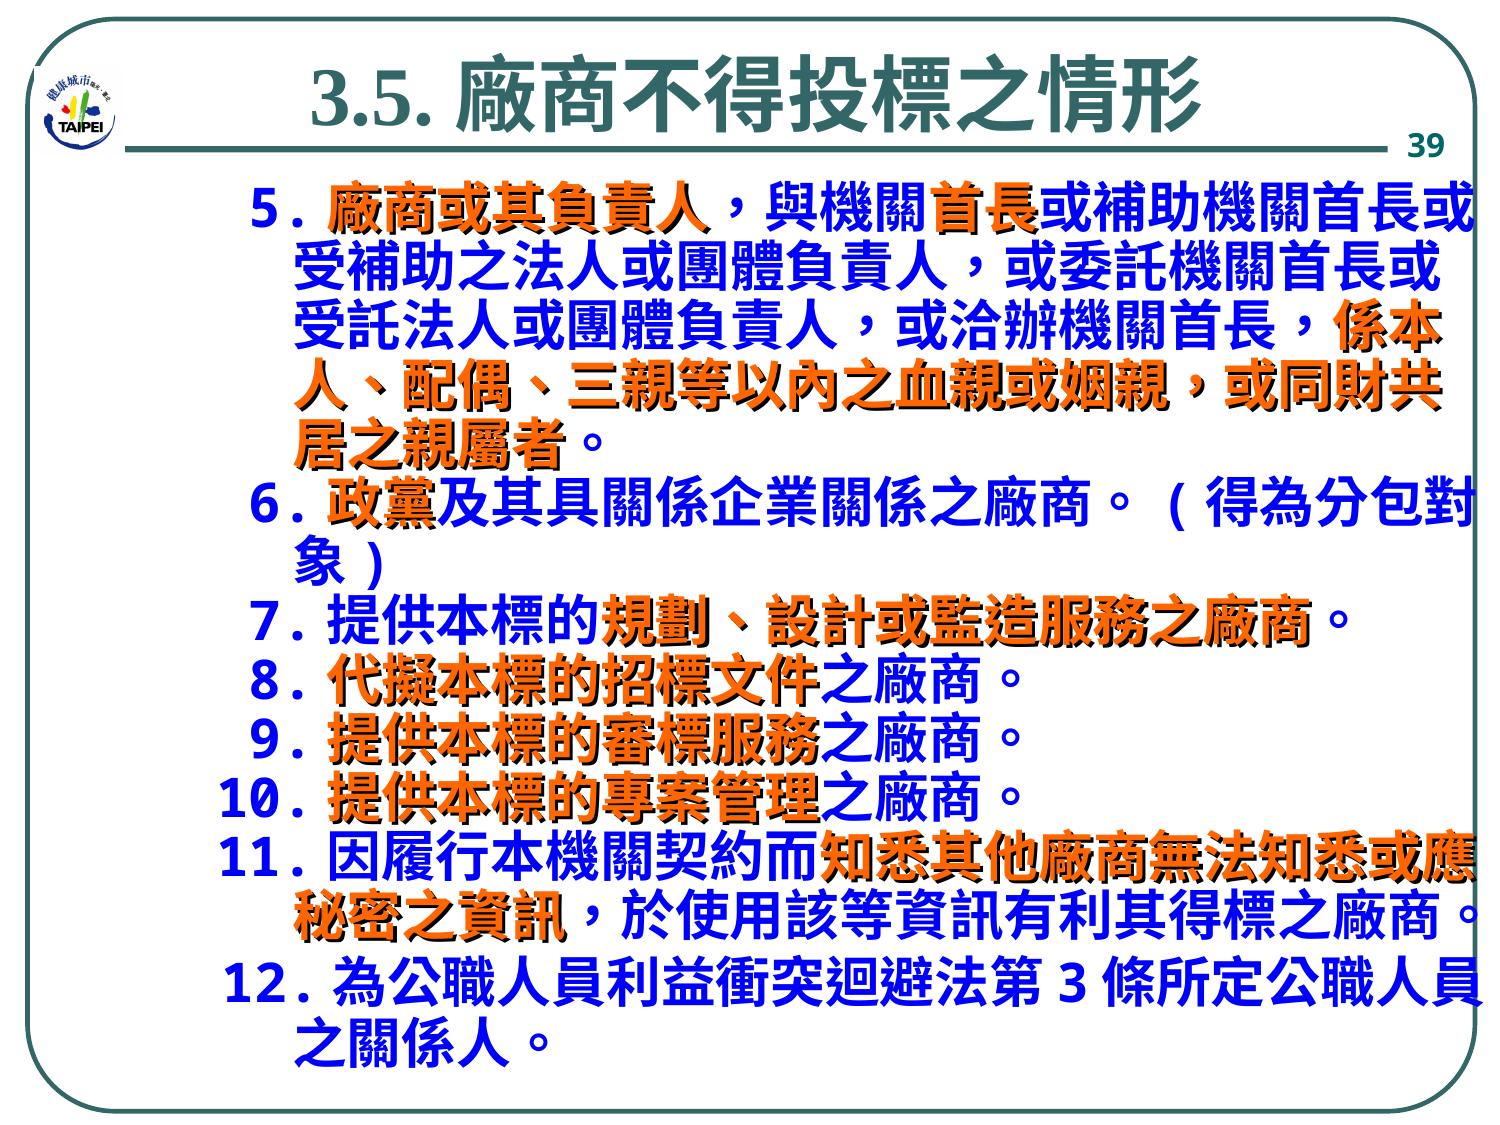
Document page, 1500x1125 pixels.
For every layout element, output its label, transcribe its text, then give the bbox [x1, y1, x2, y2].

list 5.廠商或其負責人，與機關首長或補助機關首長或受補助之法人或團體負責人，或委託機關首長或受託法人或團體負責人，或洽辦機關首長，係本人、配偶、三親等以內之血親或姻親，或同財共居之親屬者。 6.政黨及其具關係企業關係之廠商。(得為分包對象) 7.提供本標的規劃、設計或監造服務之廠商。 8.代擬本標的招標文件之廠商。 9.提供本標的審標服務之廠商。 10.提供本標的專案管理之廠商。 11.因履行本機關契約而知悉其他廠商無法知悉或應秘密之資訊，於使用該等資訊有利其得標之廠商。 12.為公職人員利益衝突迴避法第3條所定公職人員之關係人。 [29, 172, 1500, 1125]
title 3.5.廠商不得投標之情形 [125, 31, 1388, 150]
